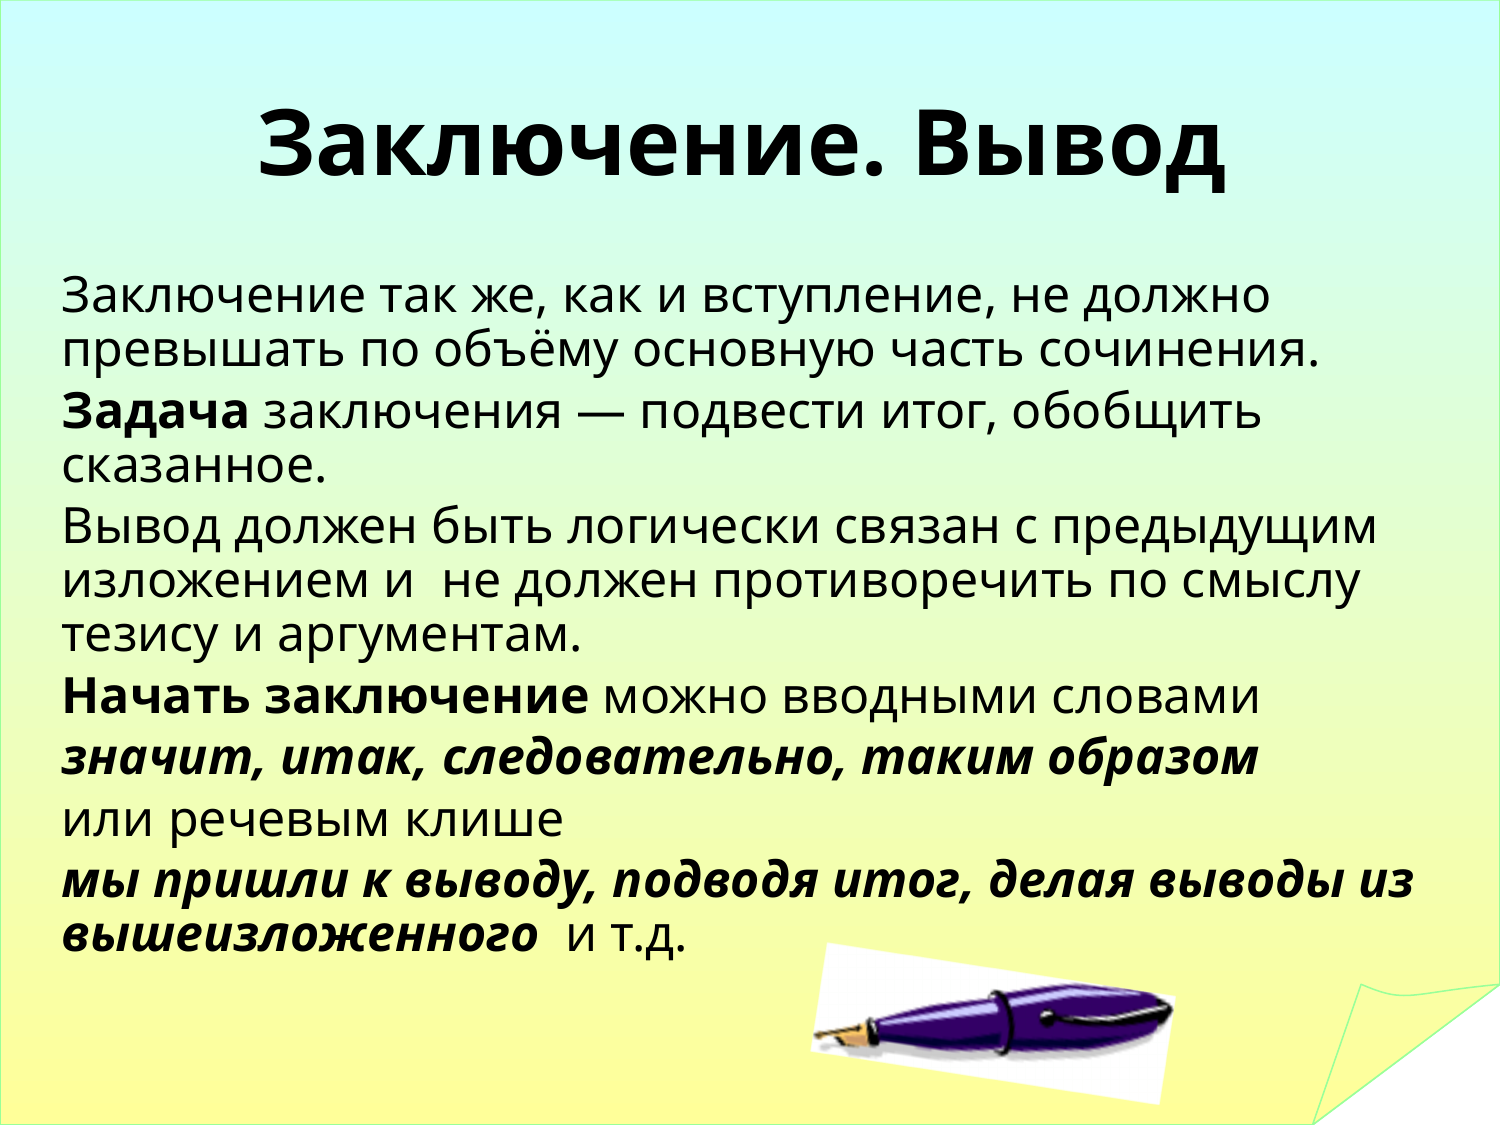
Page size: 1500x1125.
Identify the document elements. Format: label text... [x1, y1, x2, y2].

text_box Заключение так же, как и вступление, не должно превышать по объёму основную часть сочинения. Задача заключения — подвести итог, обобщить сказанное. Вывод должен быть логически связан с предыдущим изложением и не должен противоречить по смыслу тезису и аргументам. Начать заключение можно вводными словами значит, итак, следовательно, таким образом или речевым клише мы пришли к выводу, подводя итог, делая выводы из вышеизложенного и т.д. [46, 262, 1465, 1005]
text_box Заключение. Вывод [74, 45, 1425, 233]
text_box [0, 0, 1500, 1125]
picture [810, 943, 1176, 1105]
